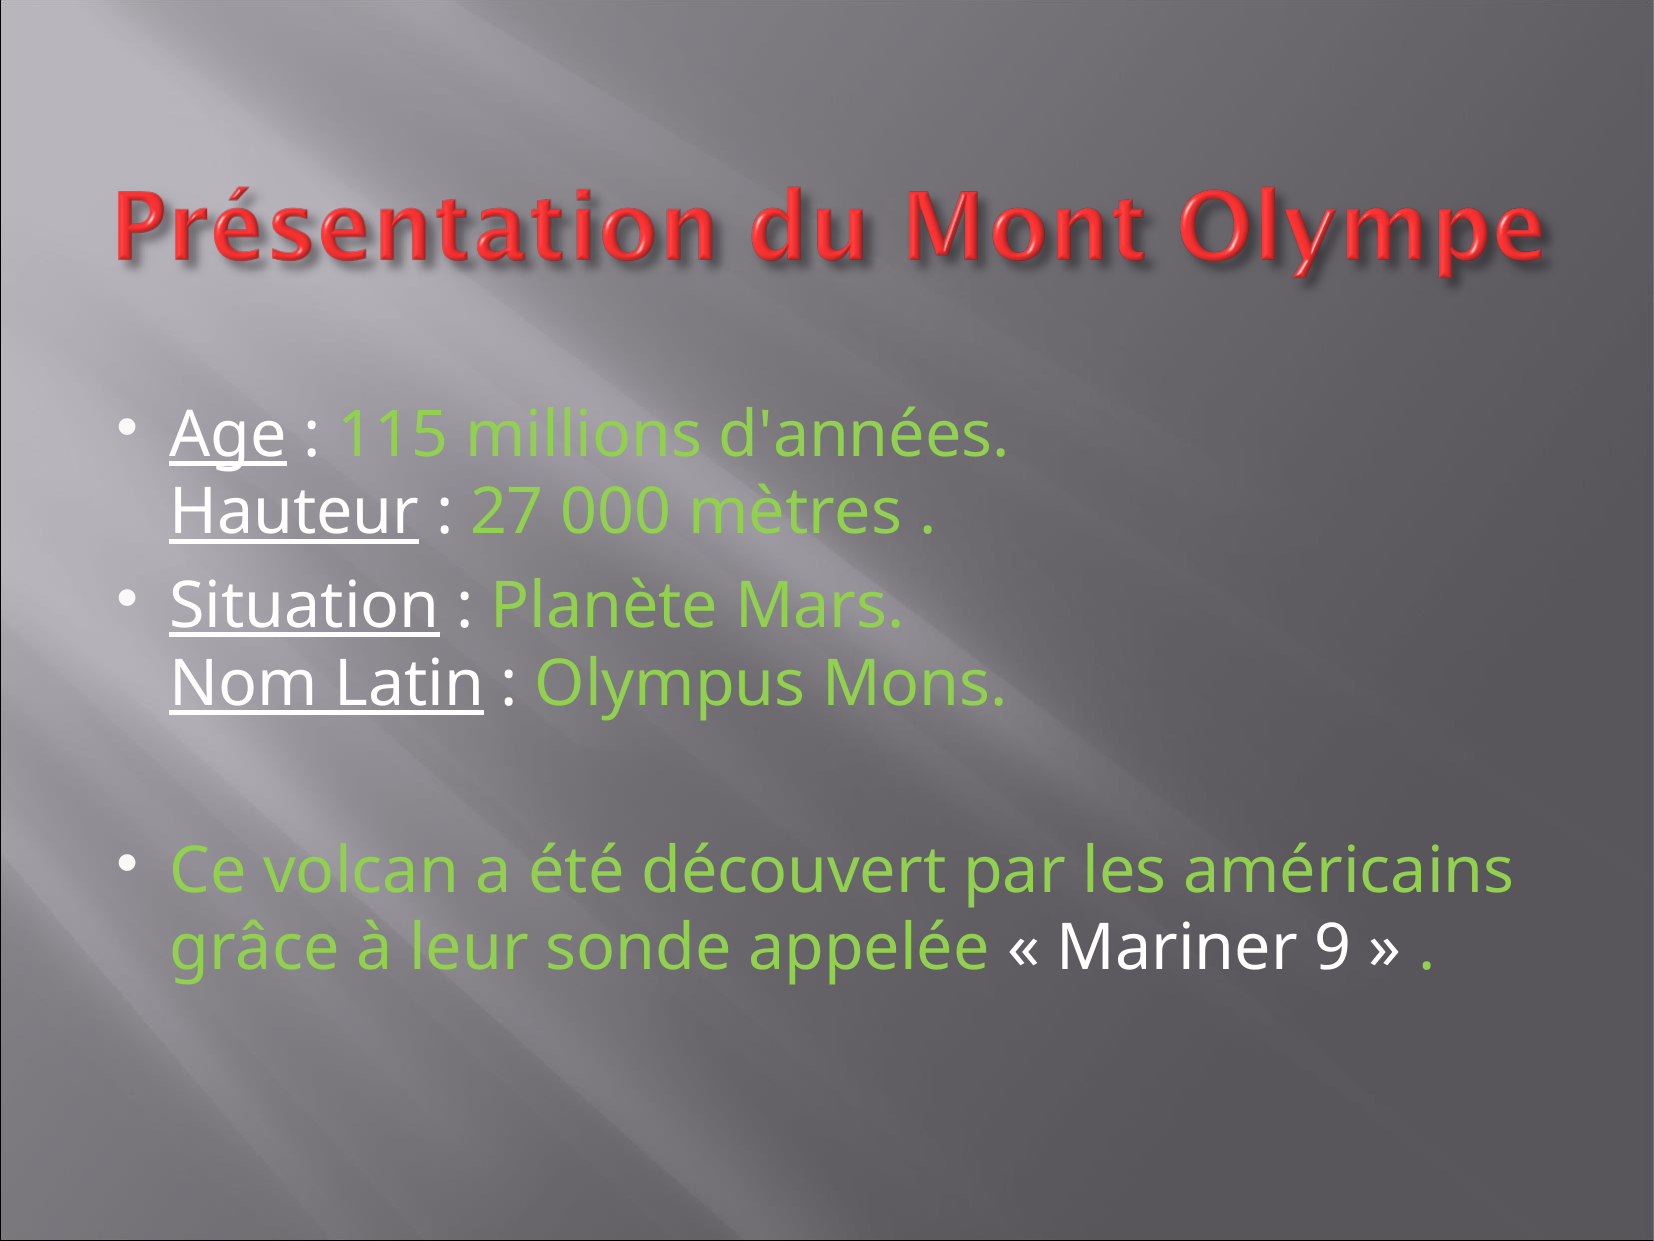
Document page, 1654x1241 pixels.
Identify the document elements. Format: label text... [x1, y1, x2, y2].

text_box [46, 126, 1629, 327]
list Age : 115 millions d'années. Hauteur : 27 000 mètres . Situation : Planète Mars. Nom Latin : Olympus Mons. Ce volcan a été découvert par les américains grâce à leur sonde appelée « Mariner 9 » . [82, 290, 1571, 1217]
picture [0, 0, 1654, 1241]
